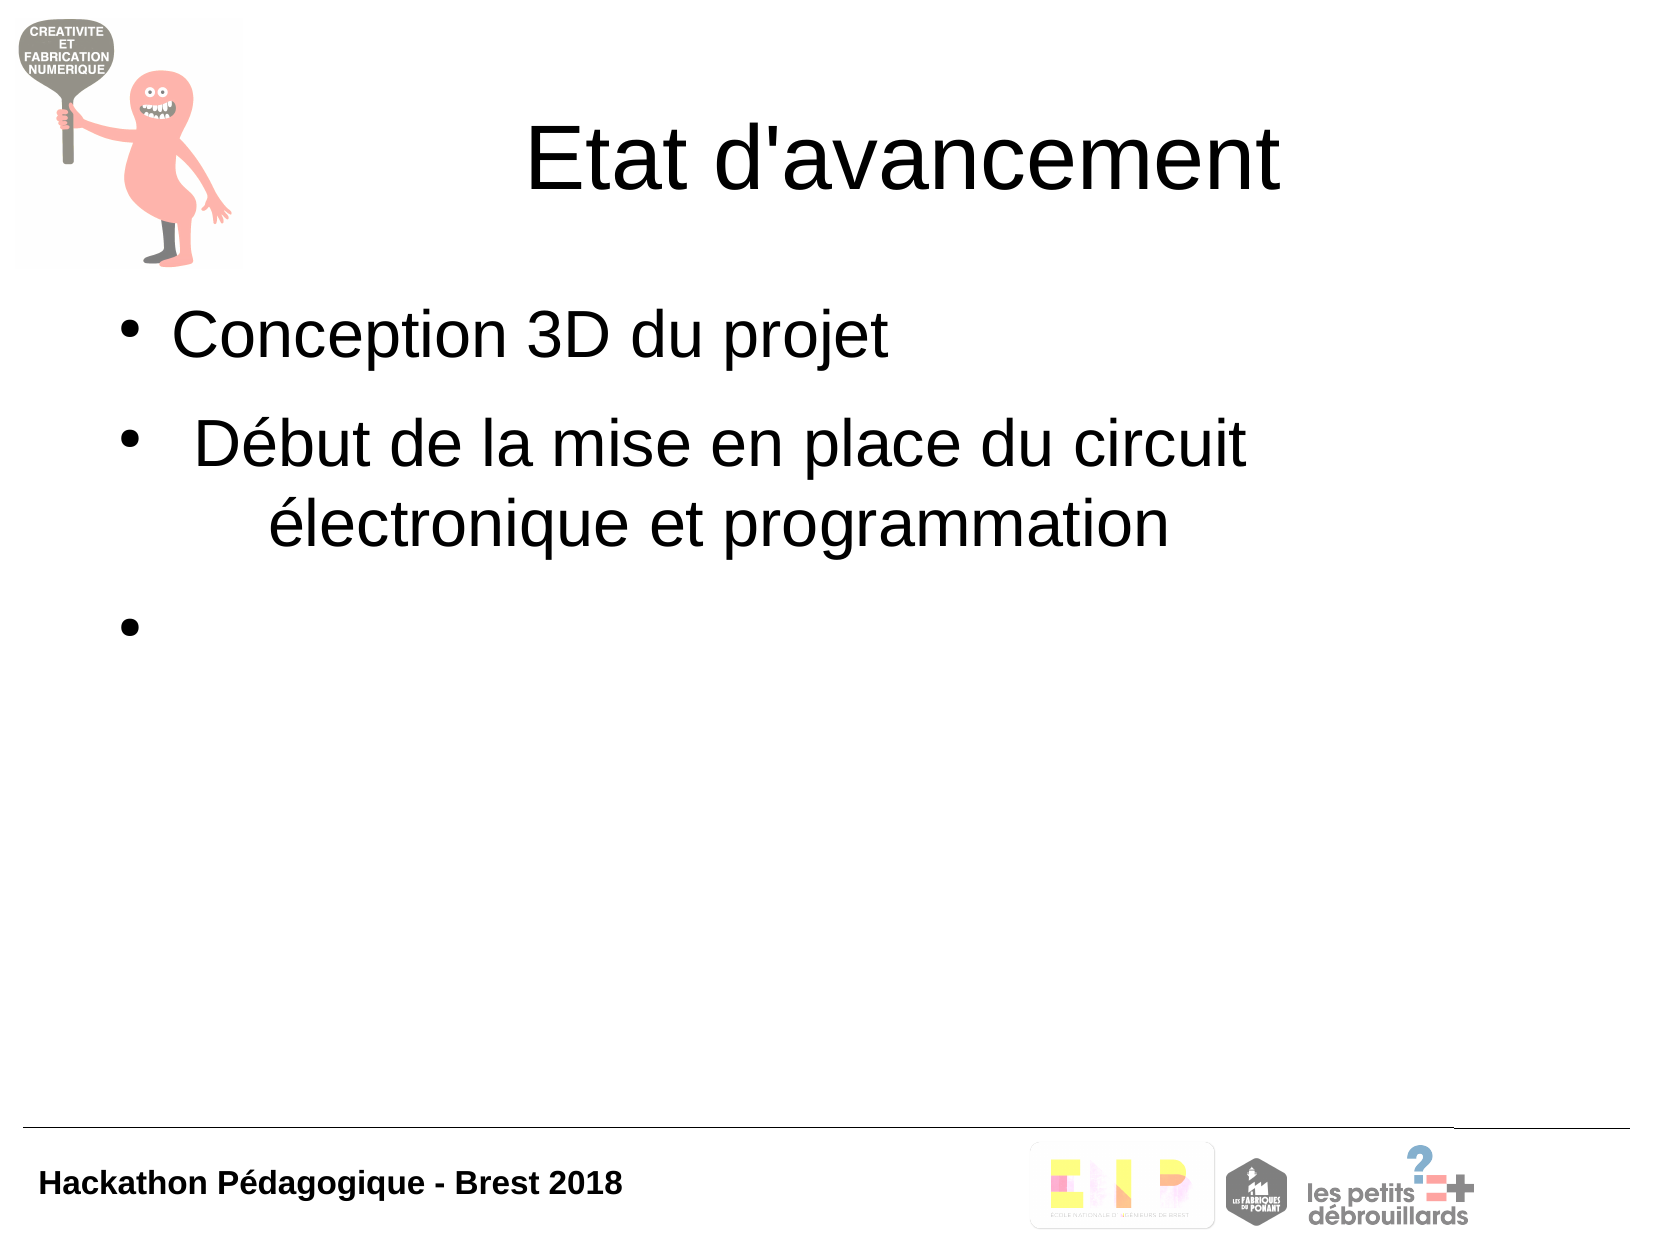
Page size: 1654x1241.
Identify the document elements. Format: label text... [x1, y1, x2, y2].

title Etat d'avancement [236, 49, 1571, 257]
list Conception 3D du projet Début de la mise en place du circuit électronique et programmation [82, 290, 1571, 1109]
picture [1308, 1145, 1474, 1225]
picture [15, 18, 243, 269]
picture [1015, 1127, 1287, 1241]
text_box Hackathon Pédagogique - Brest 2018 [23, 1157, 945, 1210]
